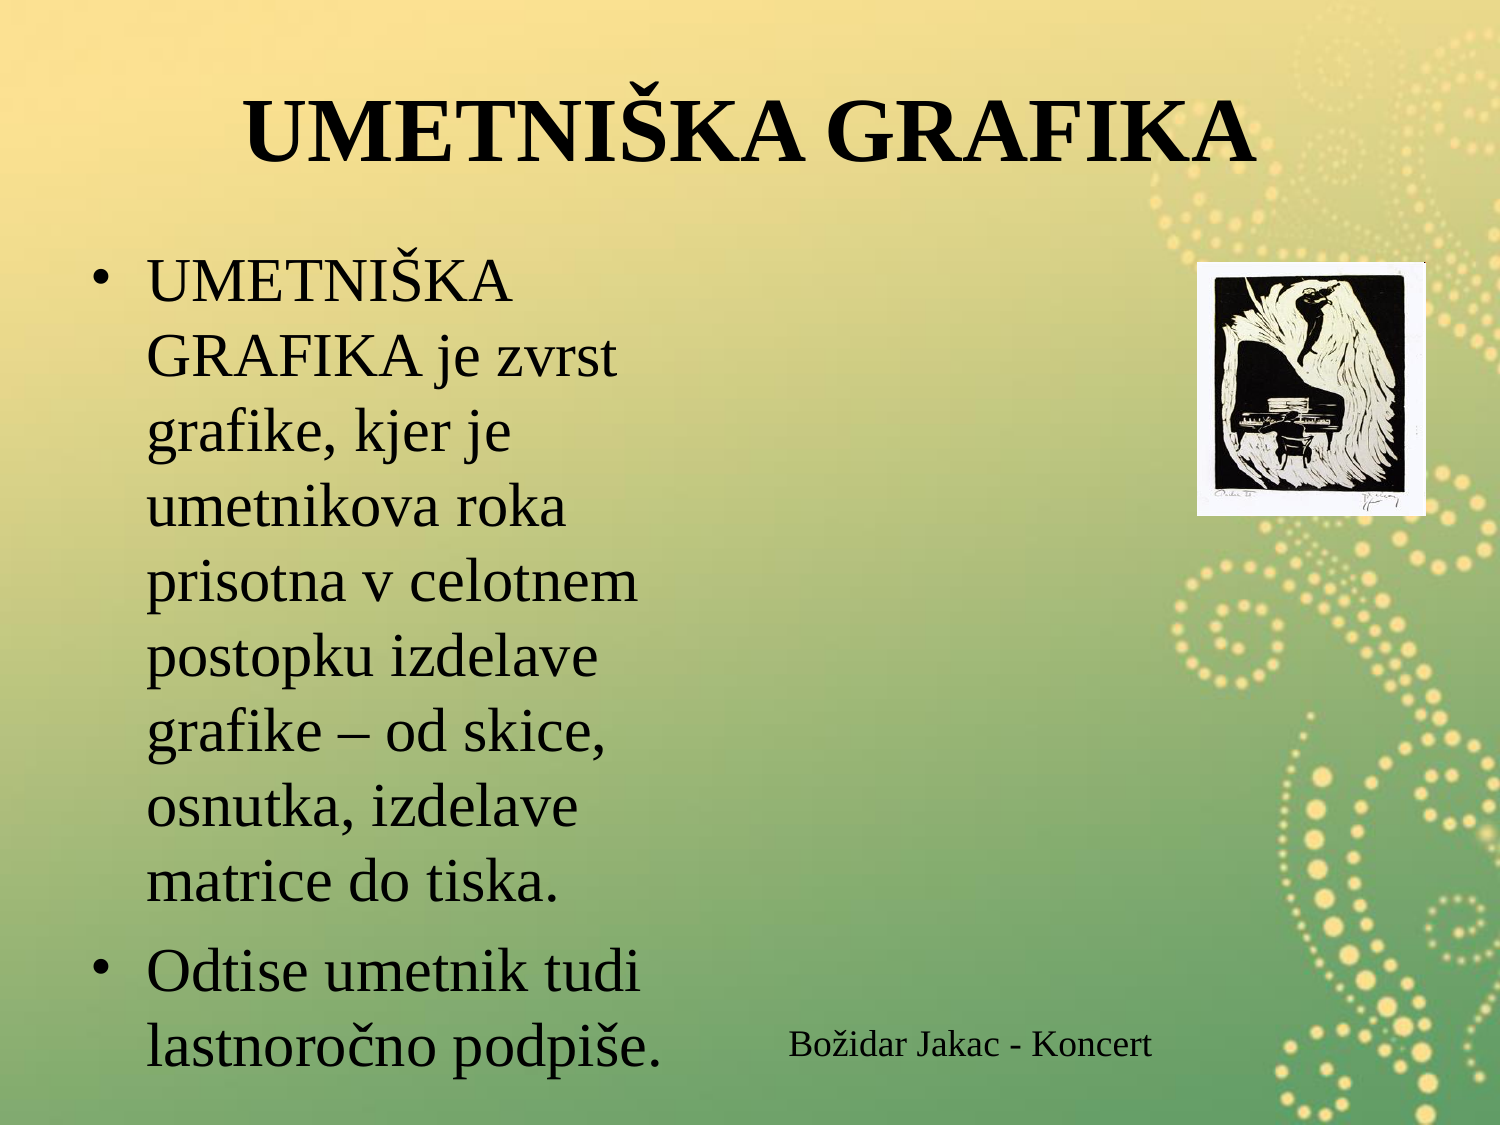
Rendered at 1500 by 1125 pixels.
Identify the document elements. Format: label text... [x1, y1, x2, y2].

text_box Božidar Jakac - Koncert [773, 1011, 1270, 1072]
title UMETNIŠKA GRAFIKA [75, 30, 1426, 219]
text_box [1197, 262, 1426, 516]
list UMETNIŠKA GRAFIKA je zvrst grafike, kjer je umetnikova roka prisotna v celotnem postopku izdelave grafike – od skice, osnutka, izdelave matrice do tiska. Odtise umetnik tudi lastnoročno podpiše. [75, 231, 738, 1087]
picture [0, 0, 1500, 1125]
